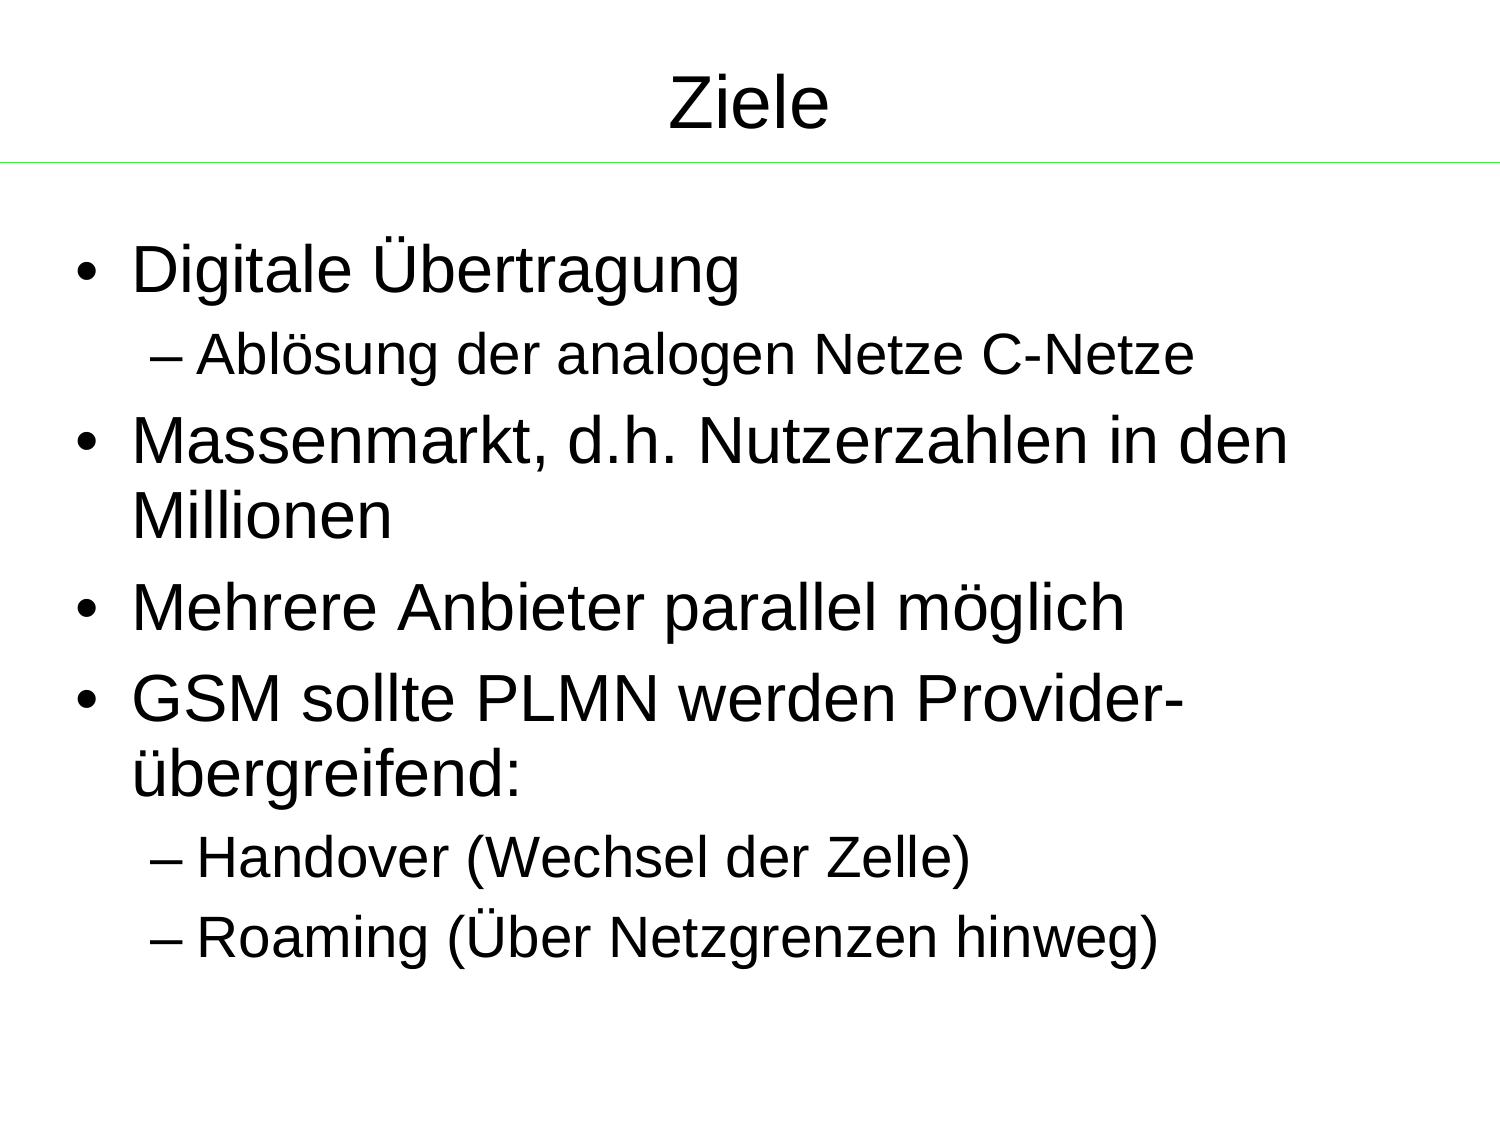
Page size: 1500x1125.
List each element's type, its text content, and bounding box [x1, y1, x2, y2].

list Digitale Übertragung Ablösung der analogen Netze C-Netze Massenmarkt, d.h. Nutzerzahlen in den Millionen Mehrere Anbieter parallel möglich GSM sollte PLMN werden Provider-übergreifend: Handover (Wechsel der Zelle) Roaming (Über Netzgrenzen hinweg) [75, 232, 1426, 1001]
title Ziele [75, 49, 1426, 156]
